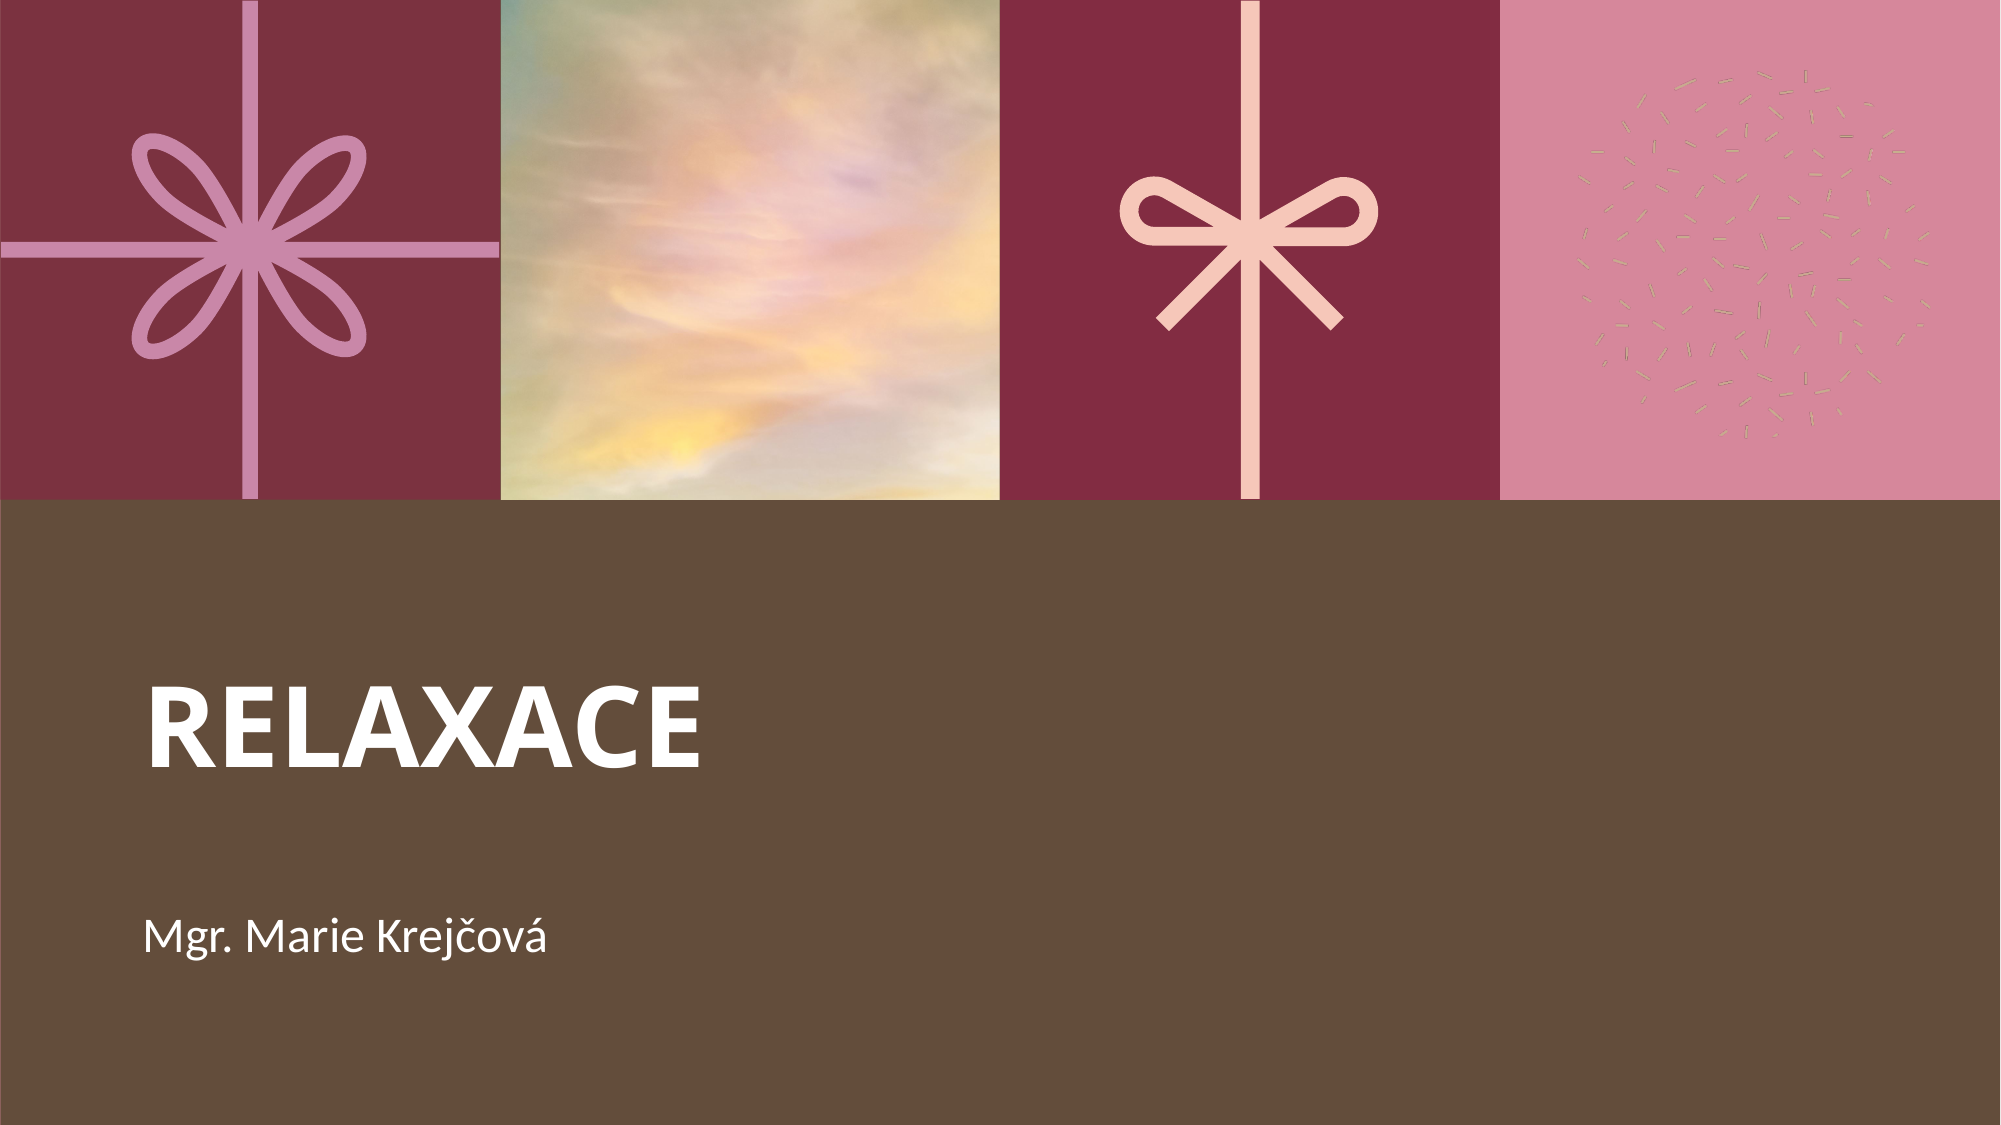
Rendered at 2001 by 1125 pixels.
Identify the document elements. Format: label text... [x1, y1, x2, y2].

title RELAXACE [127, 548, 1873, 800]
text_box [0, 500, 2000, 1125]
picture [0, 0, 2000, 500]
subtitle Mgr. Marie Krejčová [127, 901, 1873, 1012]
